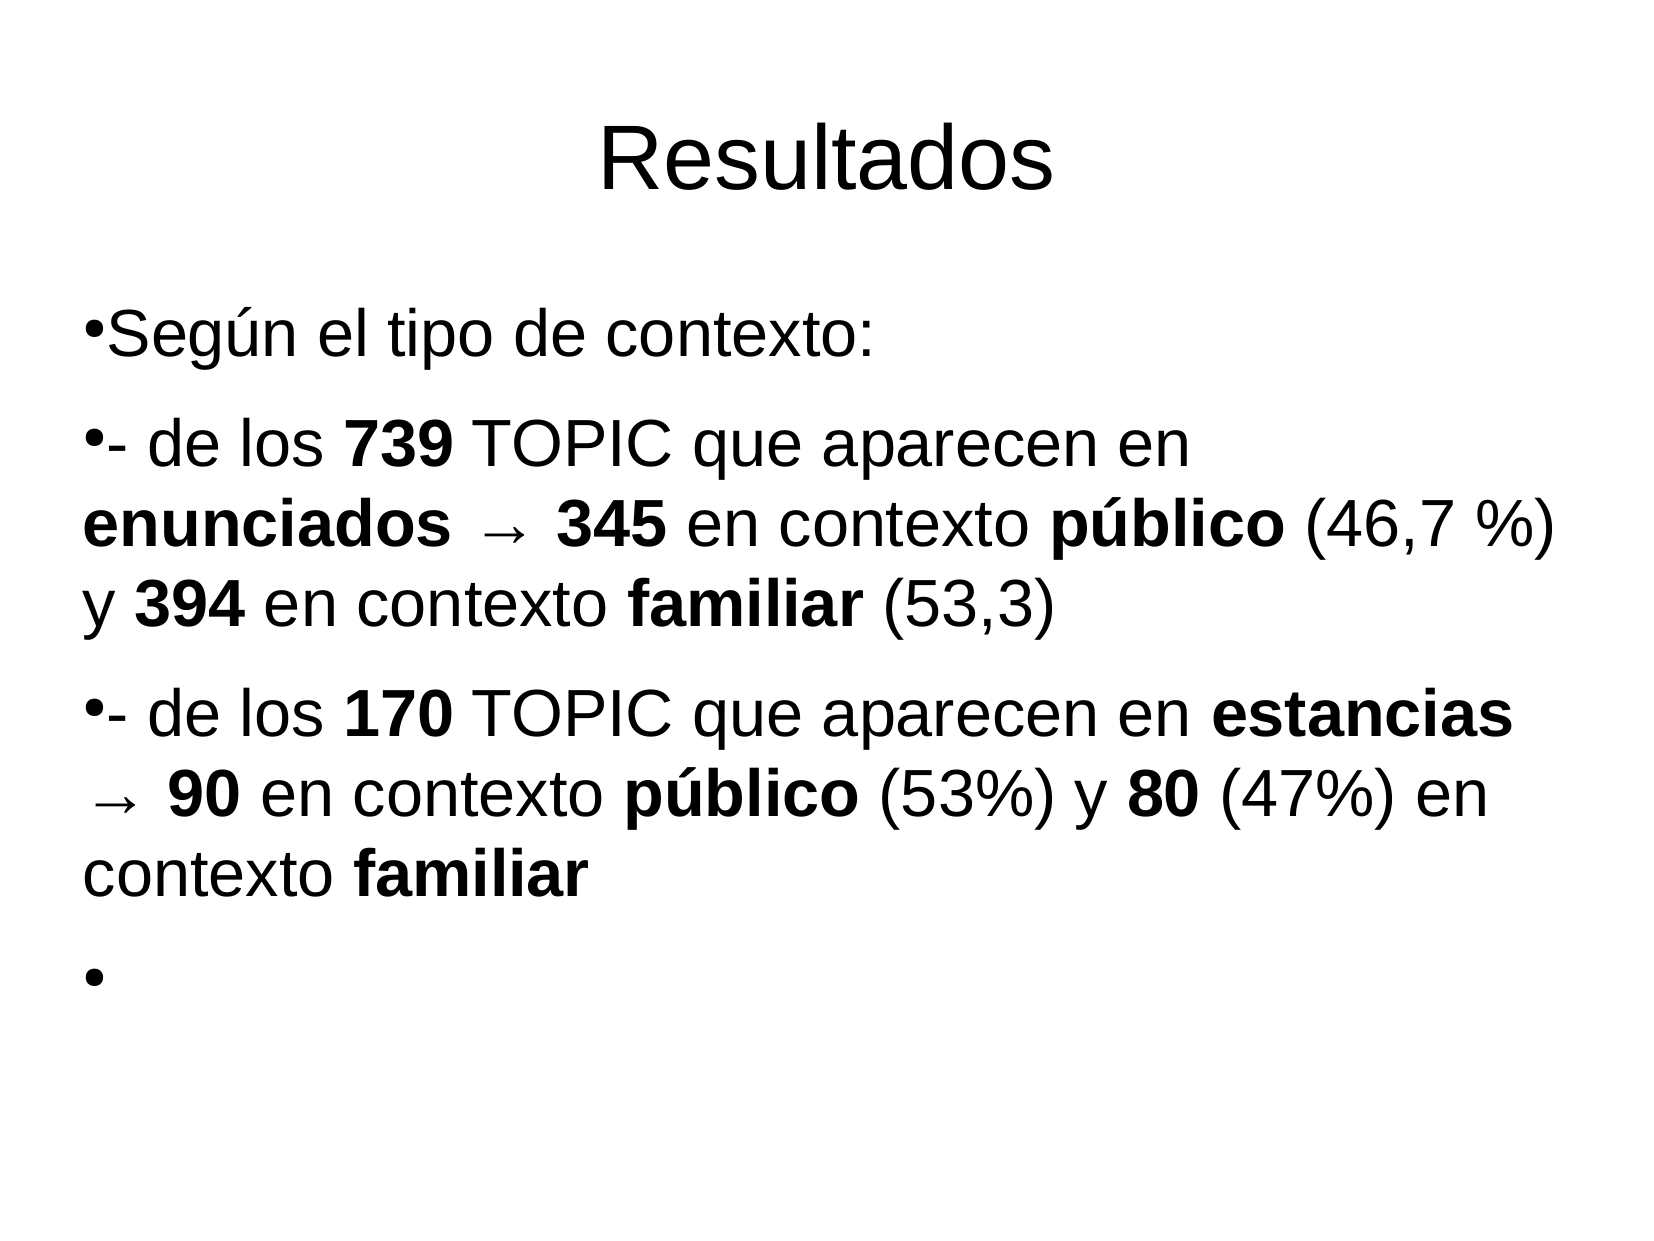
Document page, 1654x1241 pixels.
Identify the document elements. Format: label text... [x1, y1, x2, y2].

list Según el tipo de contexto: - de los 739 TOPIC que aparecen en enunciados → 345 en contexto público (46,7 %) y 394 en contexto familiar (53,3) - de los 170 TOPIC que aparecen en estancias → 90 en contexto público (53%) y 80 (47%) en contexto familiar [82, 290, 1571, 1127]
title Resultados [82, 49, 1571, 257]
